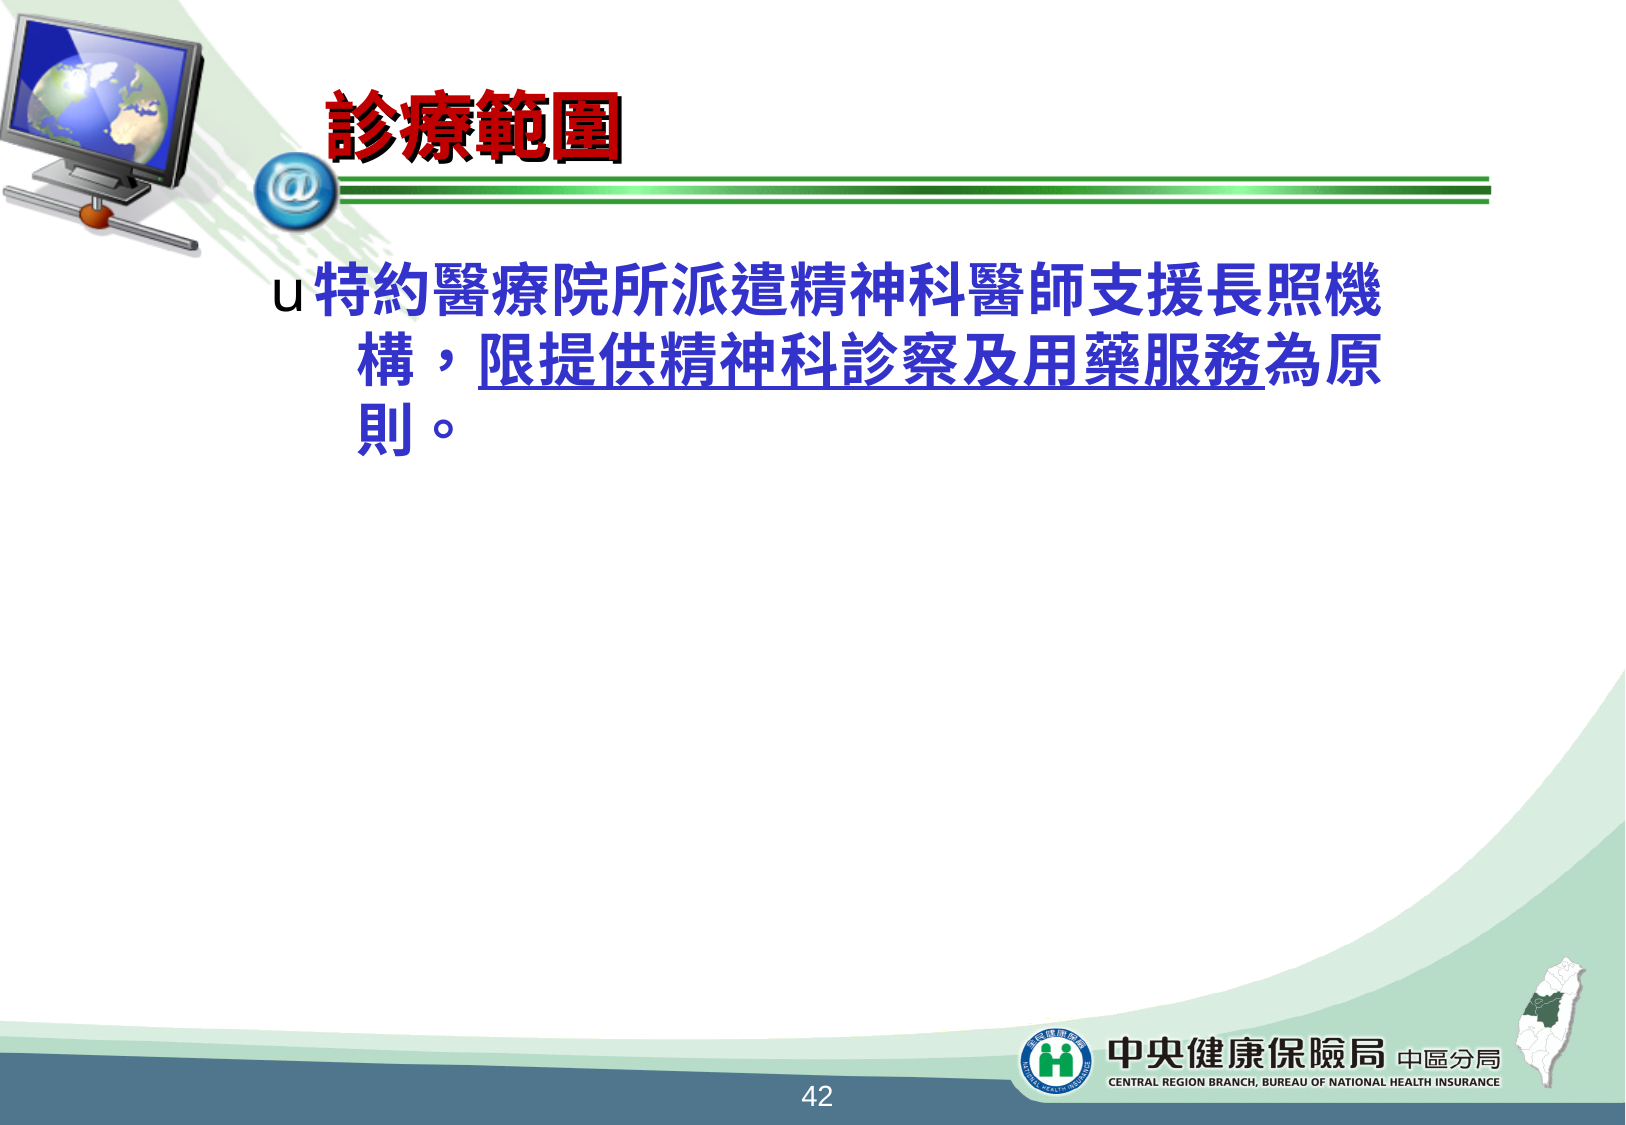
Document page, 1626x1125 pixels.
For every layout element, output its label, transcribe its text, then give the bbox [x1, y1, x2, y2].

subtitle 特約醫療院所派遣精神科醫師支援長照機構，限提供精神科診察及用藥服務為原則。 [167, 246, 1399, 1055]
title 診療範圍 [308, 46, 1449, 200]
text_box [627, 1065, 1008, 1125]
